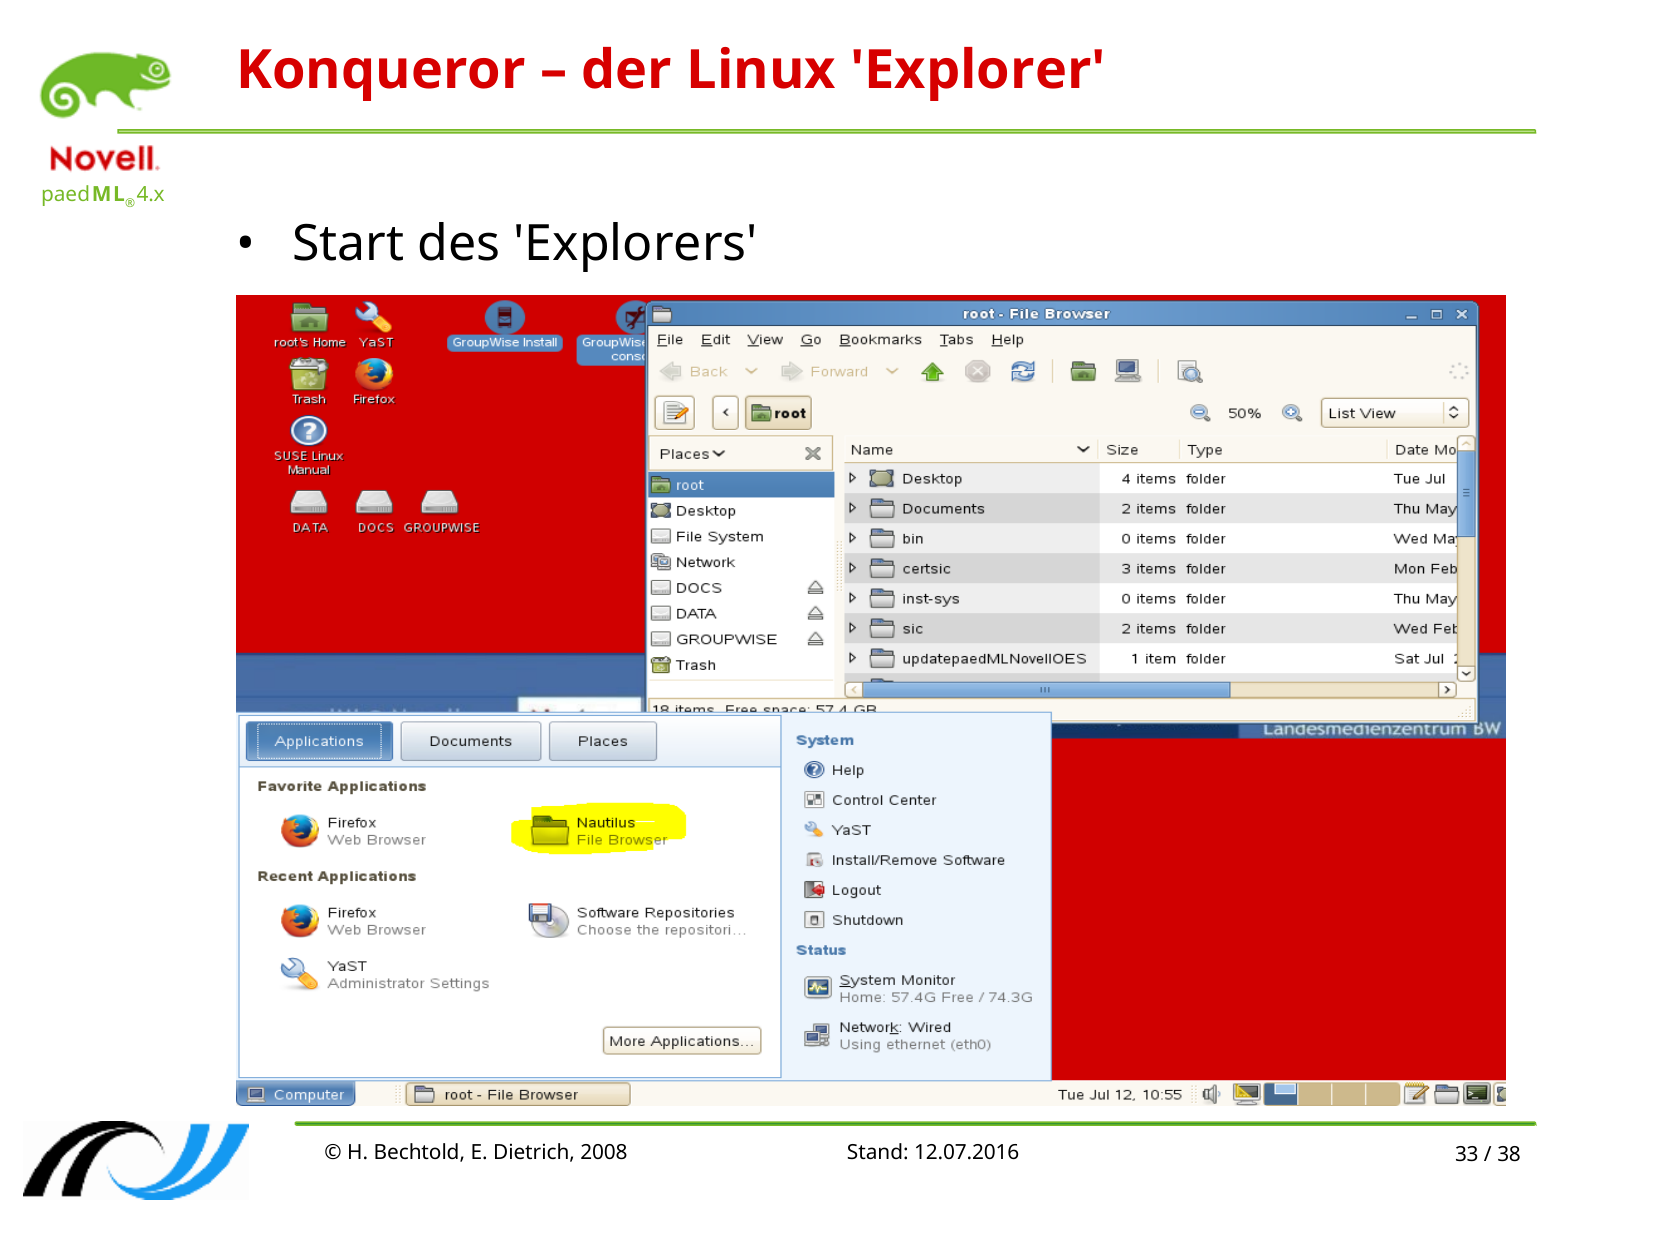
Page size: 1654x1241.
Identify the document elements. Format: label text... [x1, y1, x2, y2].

picture [26, 35, 184, 193]
picture [236, 295, 1506, 1106]
picture [23, 1121, 249, 1200]
list Start des 'Explorers' [236, 206, 1565, 1063]
title Konqueror – der Linux 'Explorer' [236, 17, 1536, 119]
